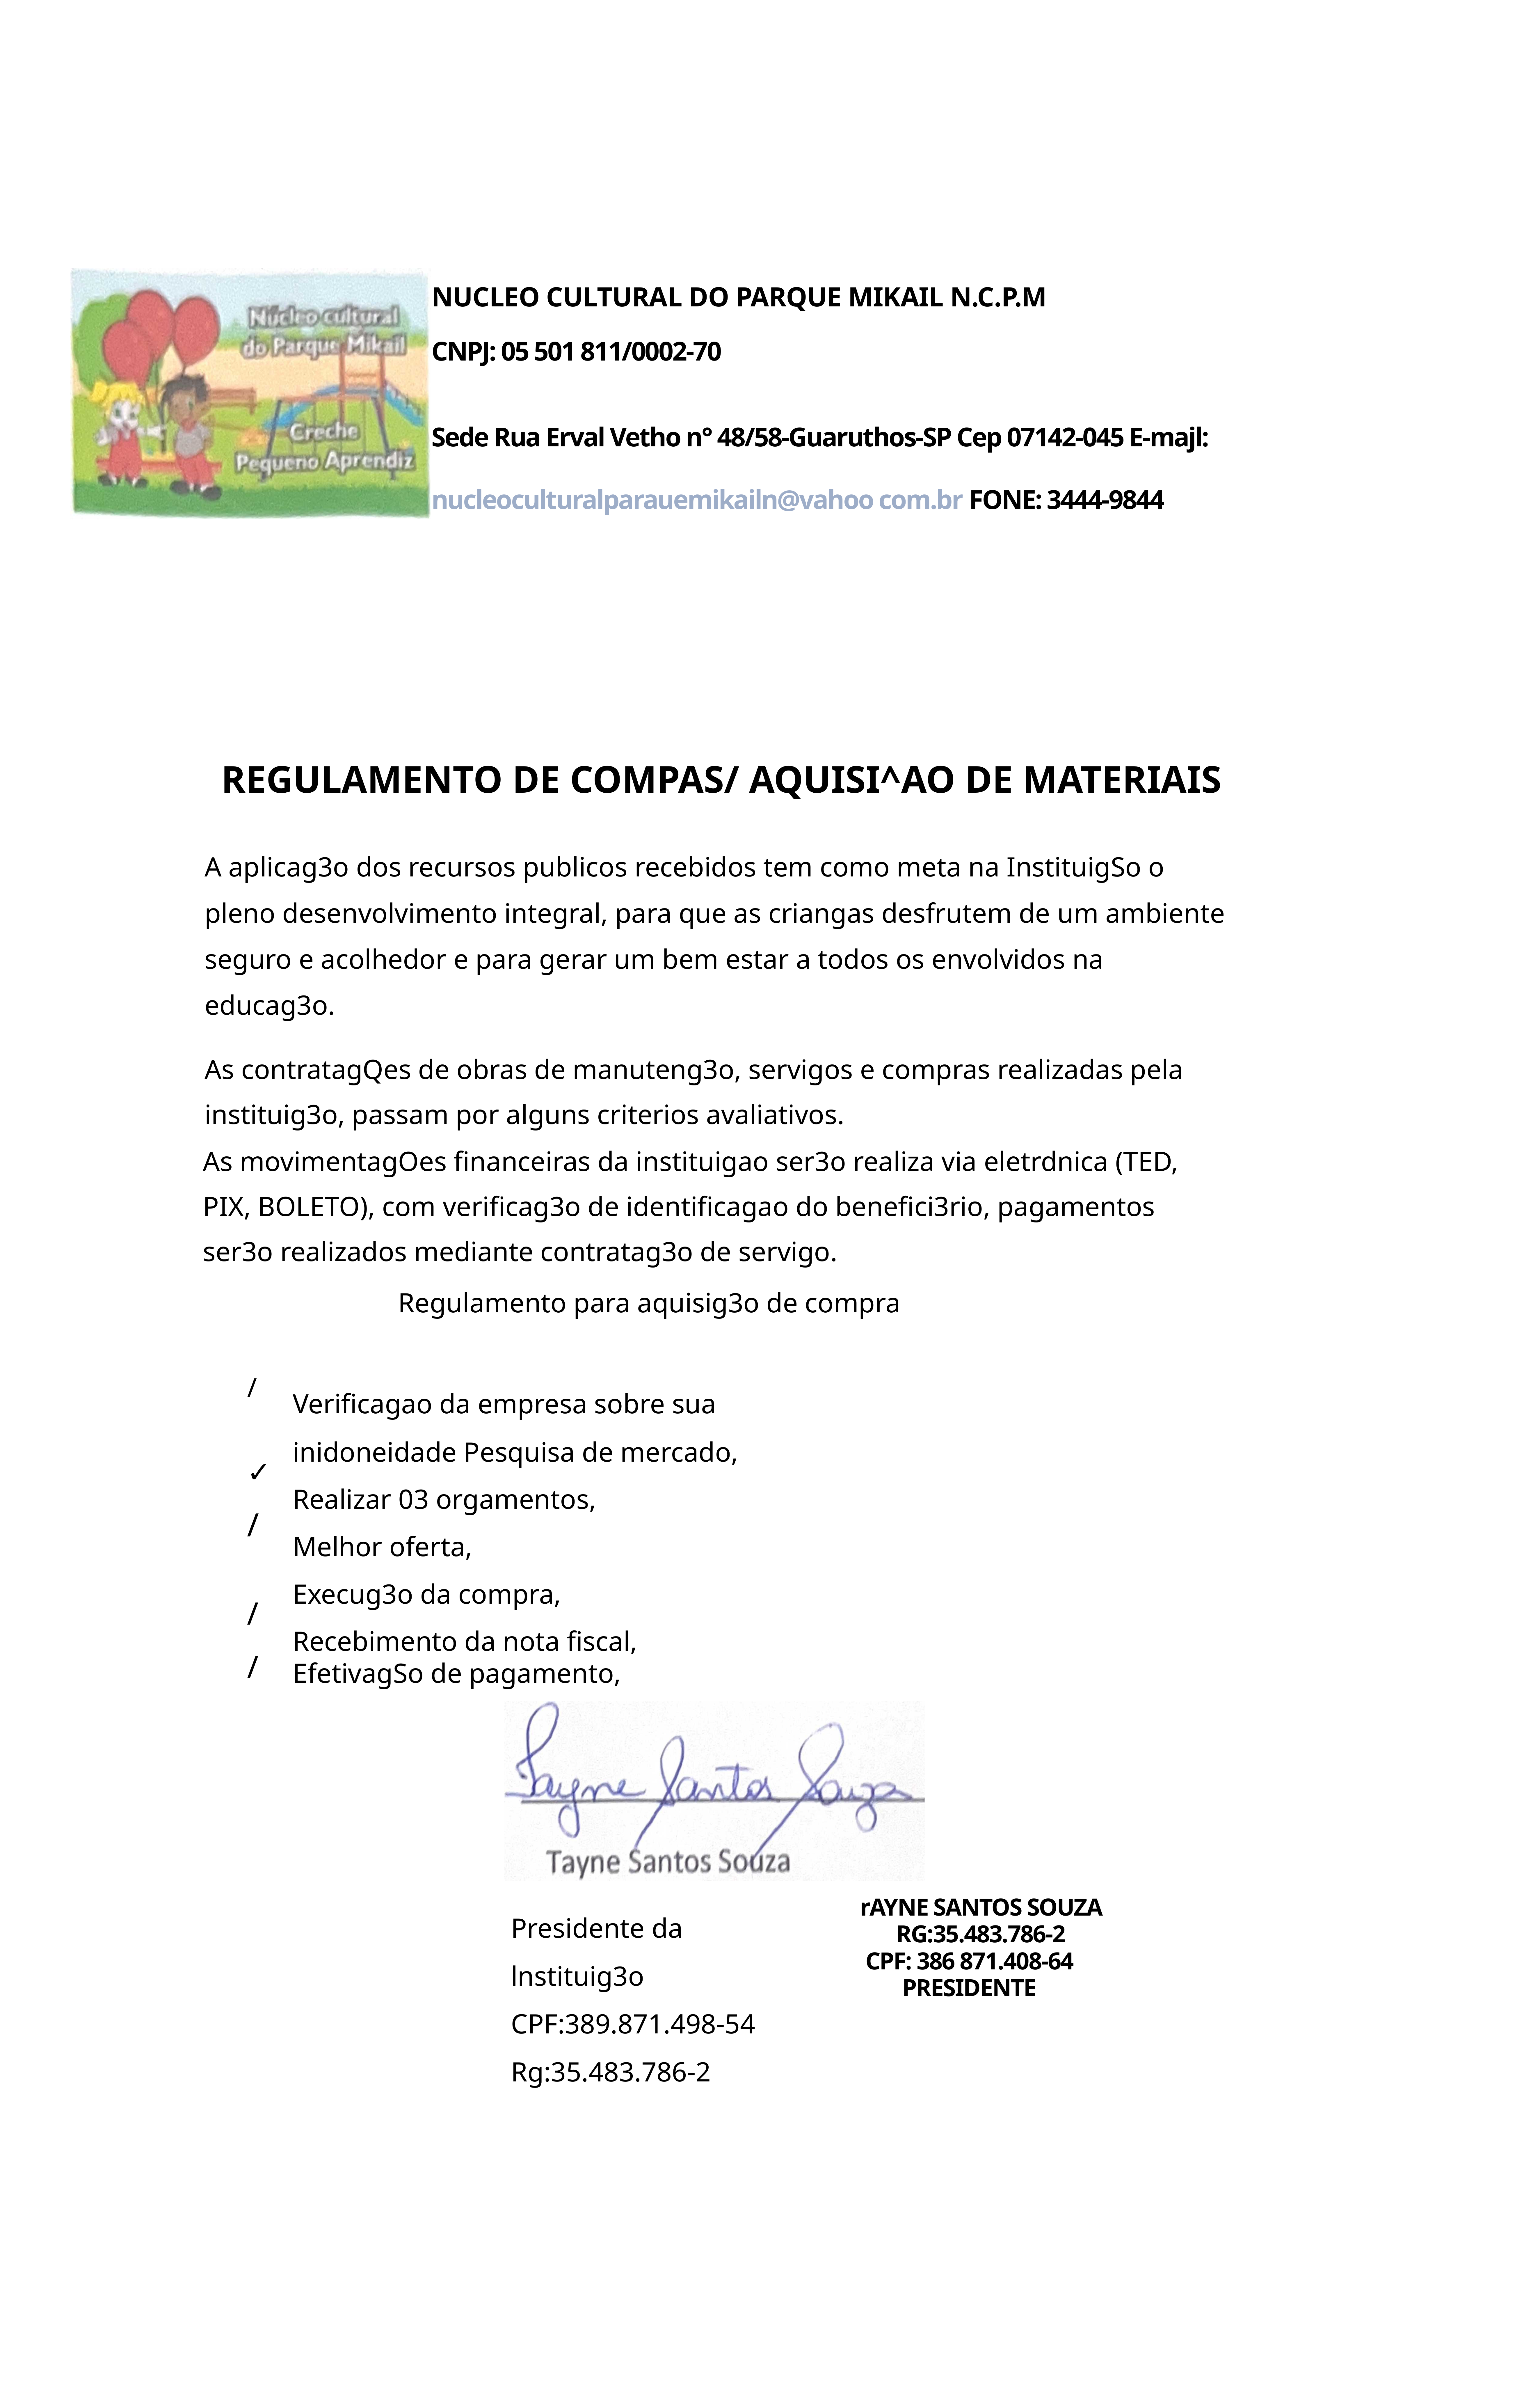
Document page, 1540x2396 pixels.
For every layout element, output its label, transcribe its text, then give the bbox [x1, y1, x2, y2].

text_box / ✓ / / / [247, 1371, 271, 1679]
picture [70, 268, 431, 519]
text_box Presidente da lnstituig3o CPF:389.871.498-54 Rg:35.483.786-2 [511, 1895, 817, 2024]
text_box rAYNE SANTOS SOUZA RG:35.483.786-2 CPF: 386 871.408-64 PRESIDENTE [852, 1894, 1110, 1999]
text_box NUCLEO CULTURAL DO PARQUE MIKAIL N.C.P.M CNPJ: 05 501 811/0002-70 Sede Rua Erval Vetho n° 48/58-Guaruthos-SP Cep 07142-045 E-majl: nucleoculturalparauemikailn@vahoo com.br FONE: 3444-9844 [431, 280, 1231, 507]
picture [504, 1701, 925, 1881]
text_box As movimentagOes financeiras da instituigao ser3o realiza via eletrdnica (TED, PIX, BOLETO), com verificag3o de identificagao do benefici3rio, pagamentos ser3o realizados mediante contratag3o de servigo. Regulamento para aquisig3o de compra [203, 1131, 1201, 1329]
text_box Verificagao da empresa sobre sua inidoneidade Pesquisa de mercado, Realizar 03 orgamentos, Melhor oferta, Execug3o da compra, Recebimento da nota fiscal, EfetivagSo de pagamento, [293, 1371, 873, 1689]
text_box REGULAMENTO DE COMPAS/ AQUISI^AO DE MATERIAIS A aplicag3o dos recursos publicos recebidos tem como meta na InstituigSo o pleno desenvolvimento integral, para que as criangas desfrutem de um ambiente seguro e acolhedor e para gerar um bem estar a todos os envolvidos na educag3o. As contratagQes de obras de manuteng3o, servigos e compras realizadas pela instituig3o, passam por alguns criterios avaliativos. [204, 756, 1228, 1089]
